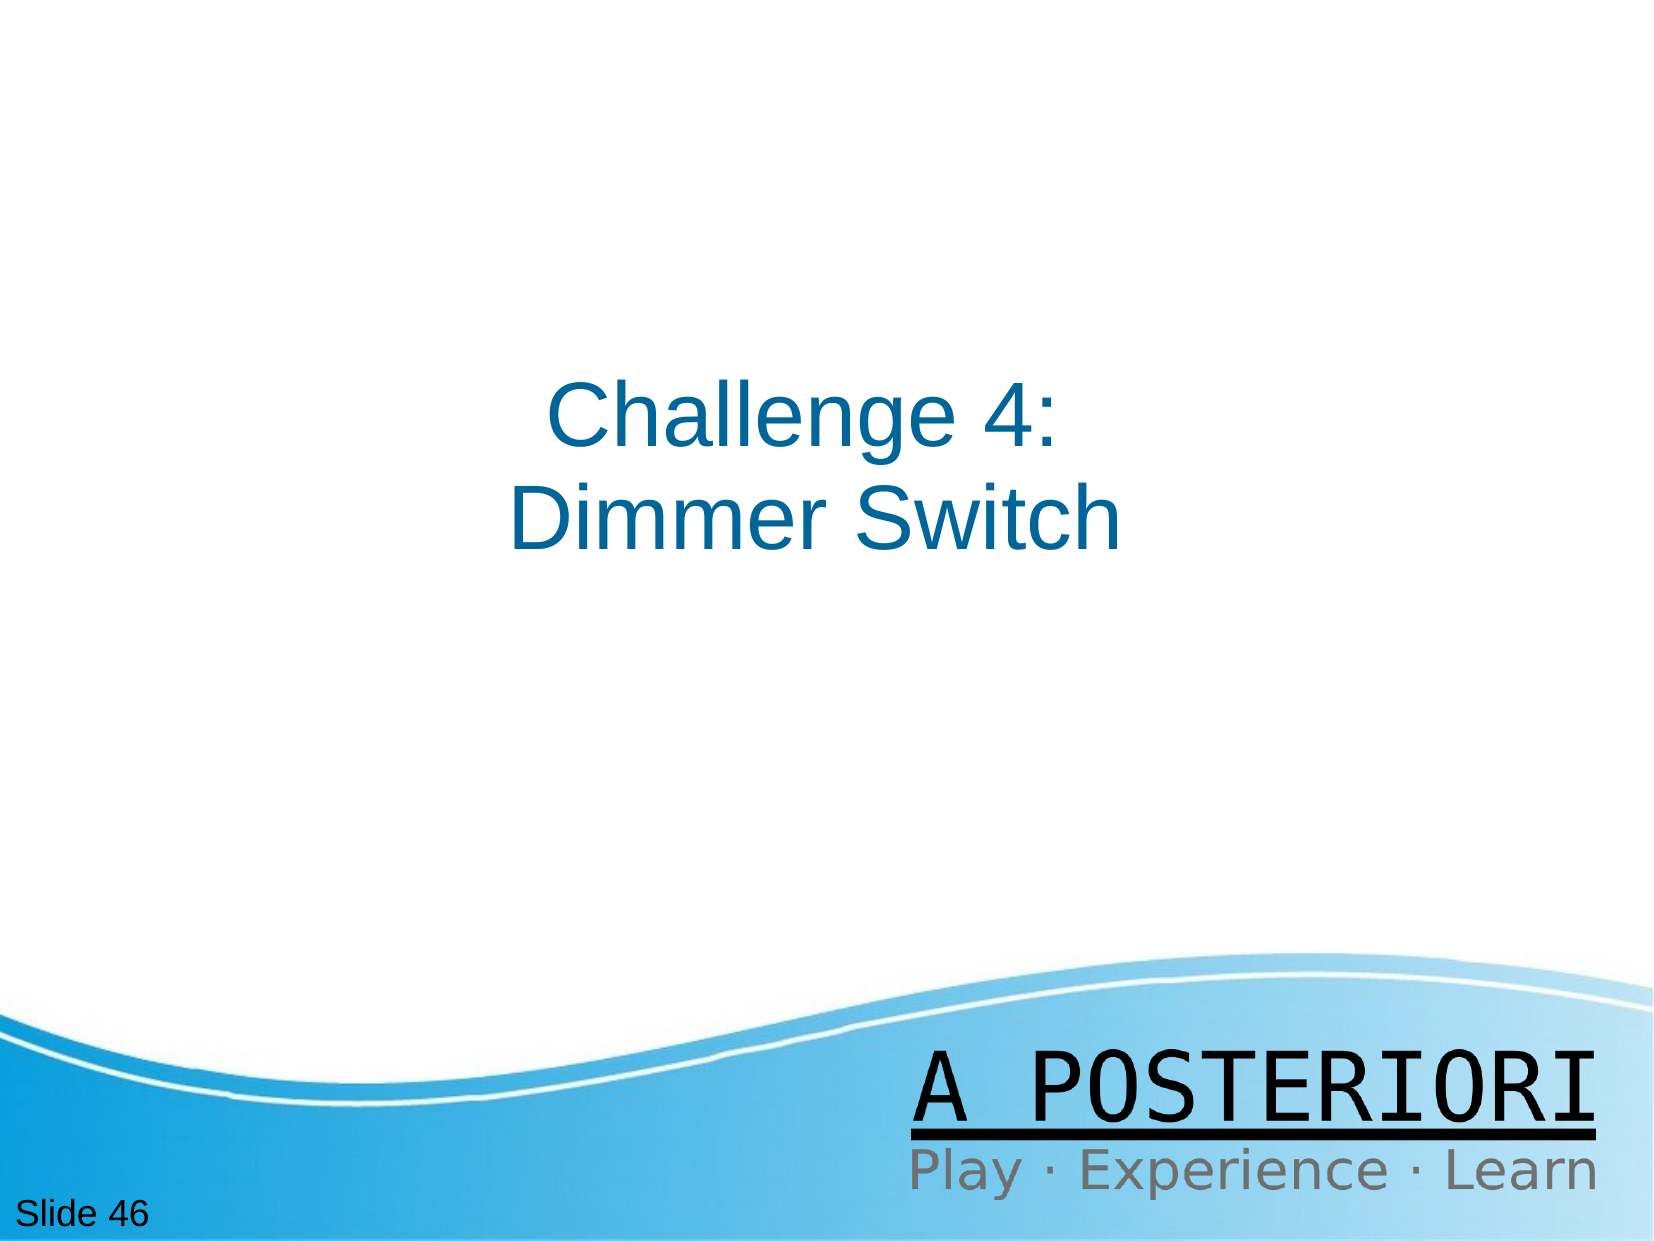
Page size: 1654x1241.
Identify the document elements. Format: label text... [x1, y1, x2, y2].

title Challenge 4: Dimmer Switch [71, 362, 1561, 571]
picture [0, 952, 1654, 1241]
